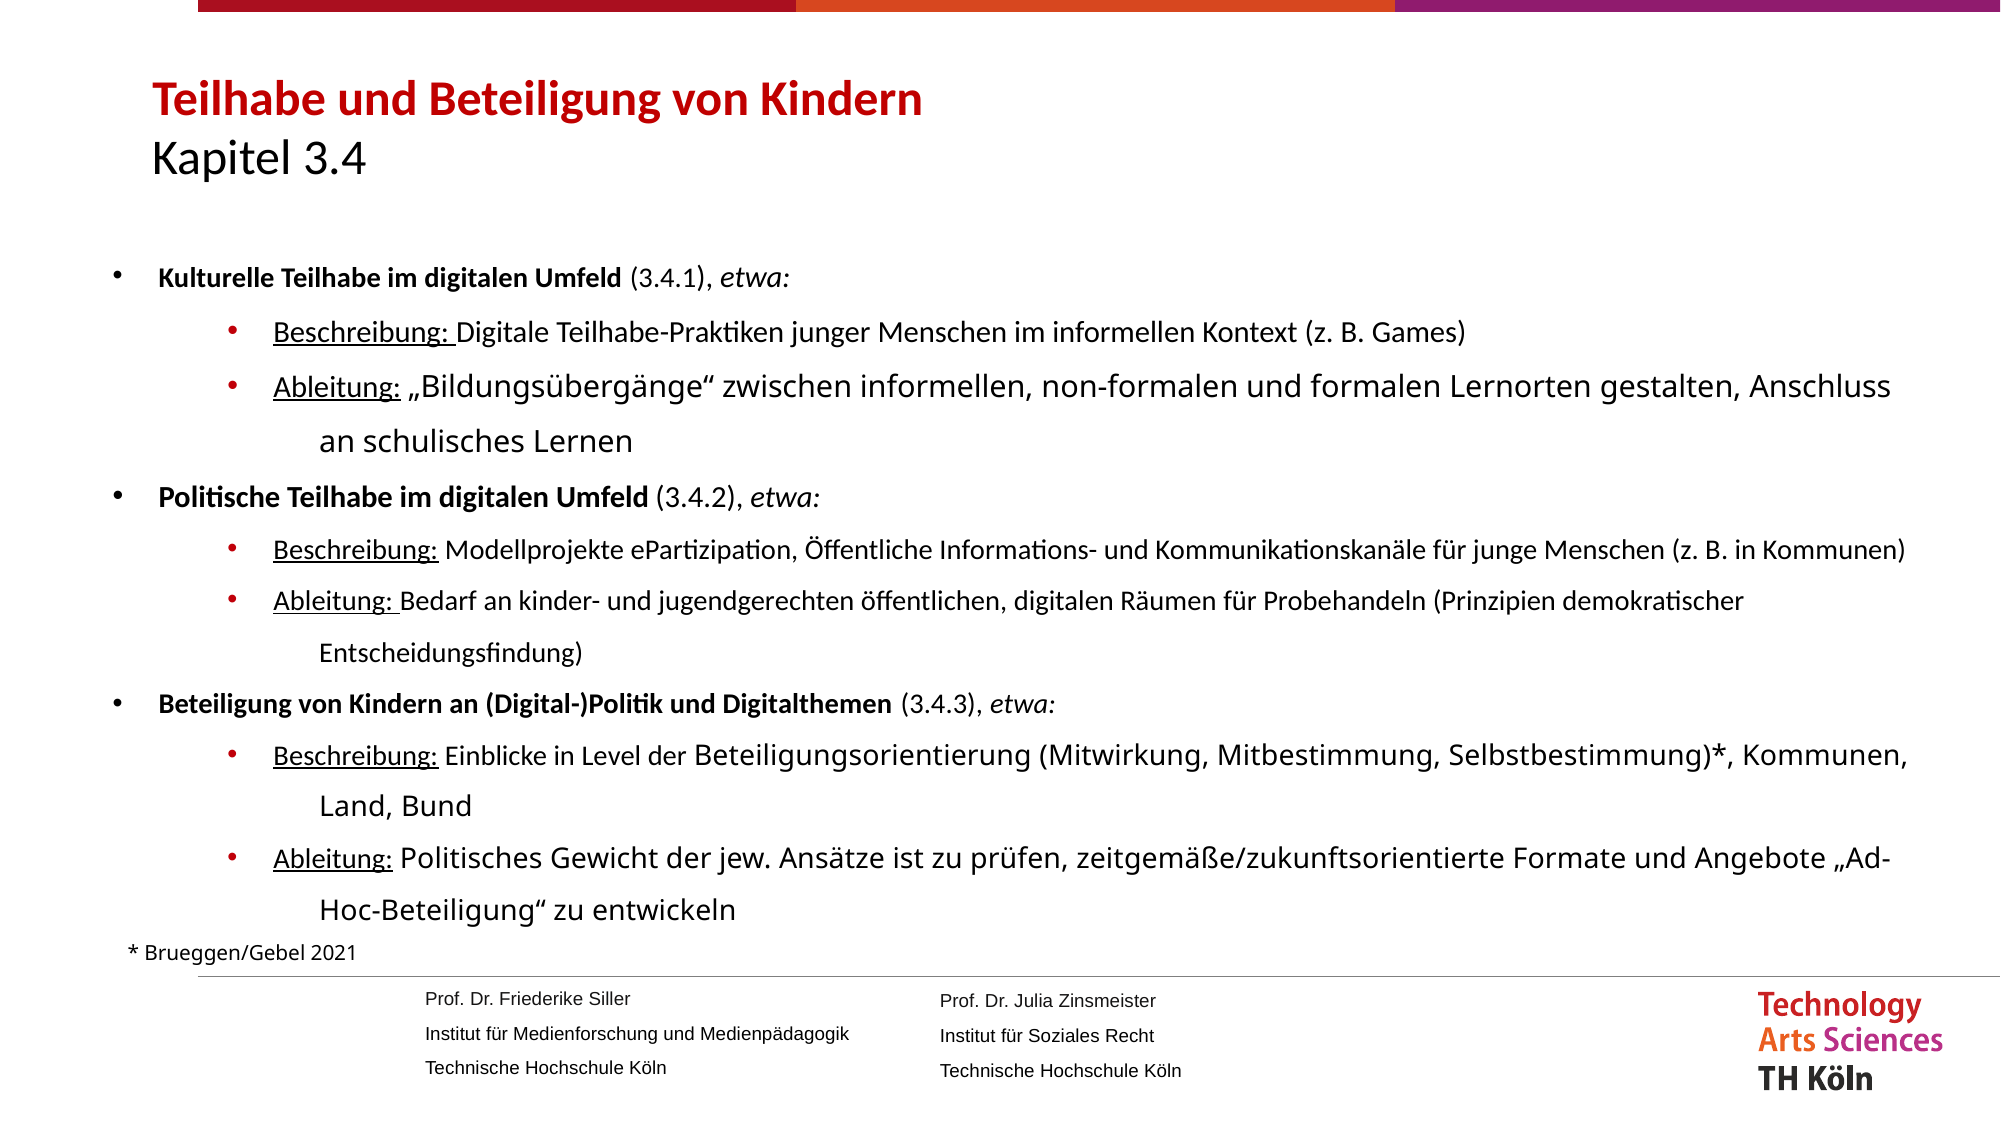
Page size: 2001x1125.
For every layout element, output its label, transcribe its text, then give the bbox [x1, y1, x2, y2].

title Teilhabe und Beteiligung von Kindern Kapitel 3.4 [137, 59, 1863, 193]
text_box * Brueggen/Gebel 2021 [112, 932, 1740, 973]
list Kulturelle Teilhabe im digitalen Umfeld (3.4.1), etwa: Beschreibung: Digitale Teilhabe-Praktiken junger Menschen im informellen Kontext (z. B. Games) Ableitung: „Bildungsübergänge“ zwischen informellen, non-formalen und formalen Lernorten gestalten, Anschluss an schulisches Lernen Politische Teilhabe im digitalen Umfeld (3.4.2), etwa: Beschreibung: Modellprojekte ePartizipation, Öffentliche Informations- und Kommunikationskanäle für junge Menschen (z. B. in Kommunen) Ableitung: Bedarf an kinder- und jugendgerechten öffentlichen, digitalen Räumen für Probehandeln (Prinzipien demokratischer Entscheidungsfindung) Beteiligung von Kindern an (Digital-)Politik und Digitalthemen (3.4.3), etwa: Beschreibung: Einblicke in Level der Beteiligungsorientierung (Mitwirkung, Mitbestimmung, Selbstbestimmung)*, Kommunen, Land, Bund Ableitung: Politisches Gewicht der jew. Ansätze ist zu prüfen, zeitgemäße/zukunftsorientierte Formate und Angebote „Ad-Hoc-Beteiligung“ zu entwickeln [112, 238, 1929, 953]
